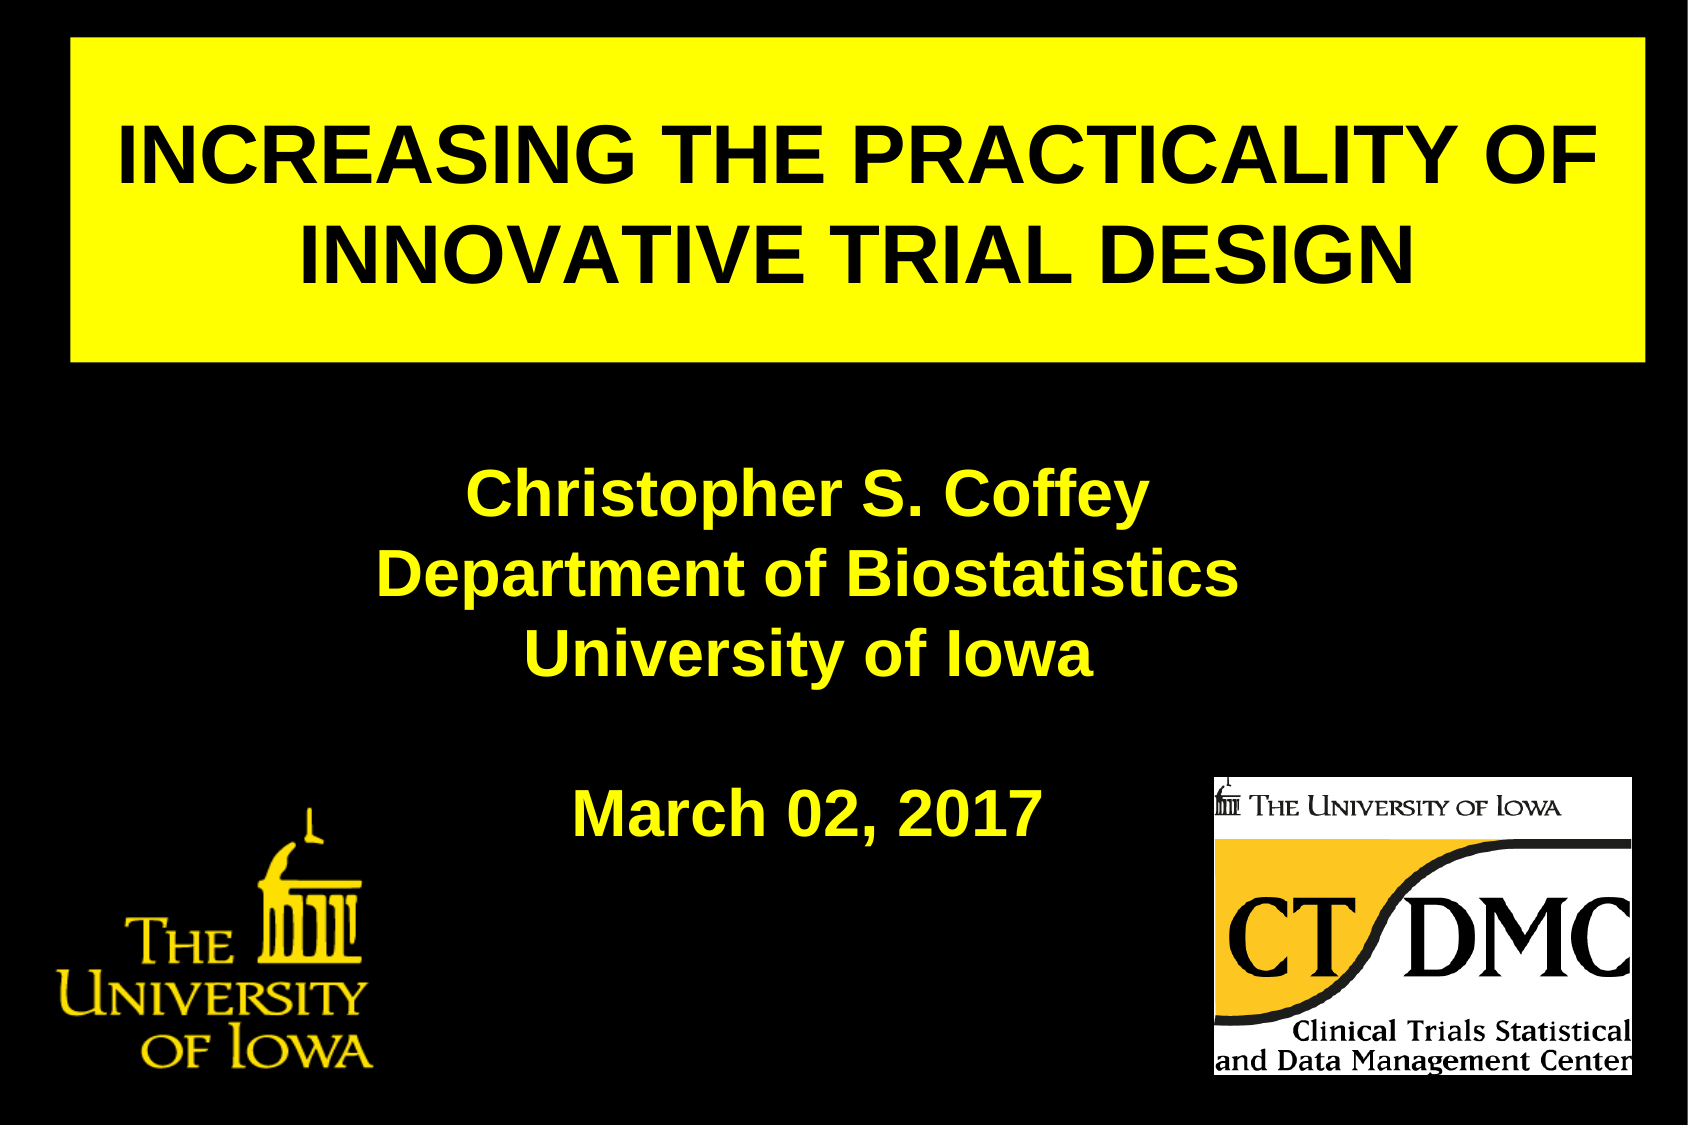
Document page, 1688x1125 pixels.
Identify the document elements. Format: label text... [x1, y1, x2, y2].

text_box INCREASING THE PRACTICALITY OF INNOVATIVE TRIAL DESIGN [70, 37, 1646, 363]
picture [28, 774, 394, 1101]
text_box Christopher S. Coffey Department of Biostatistics University of Iowa March 02, 2017 [168, 437, 1449, 863]
picture [1214, 777, 1632, 1075]
